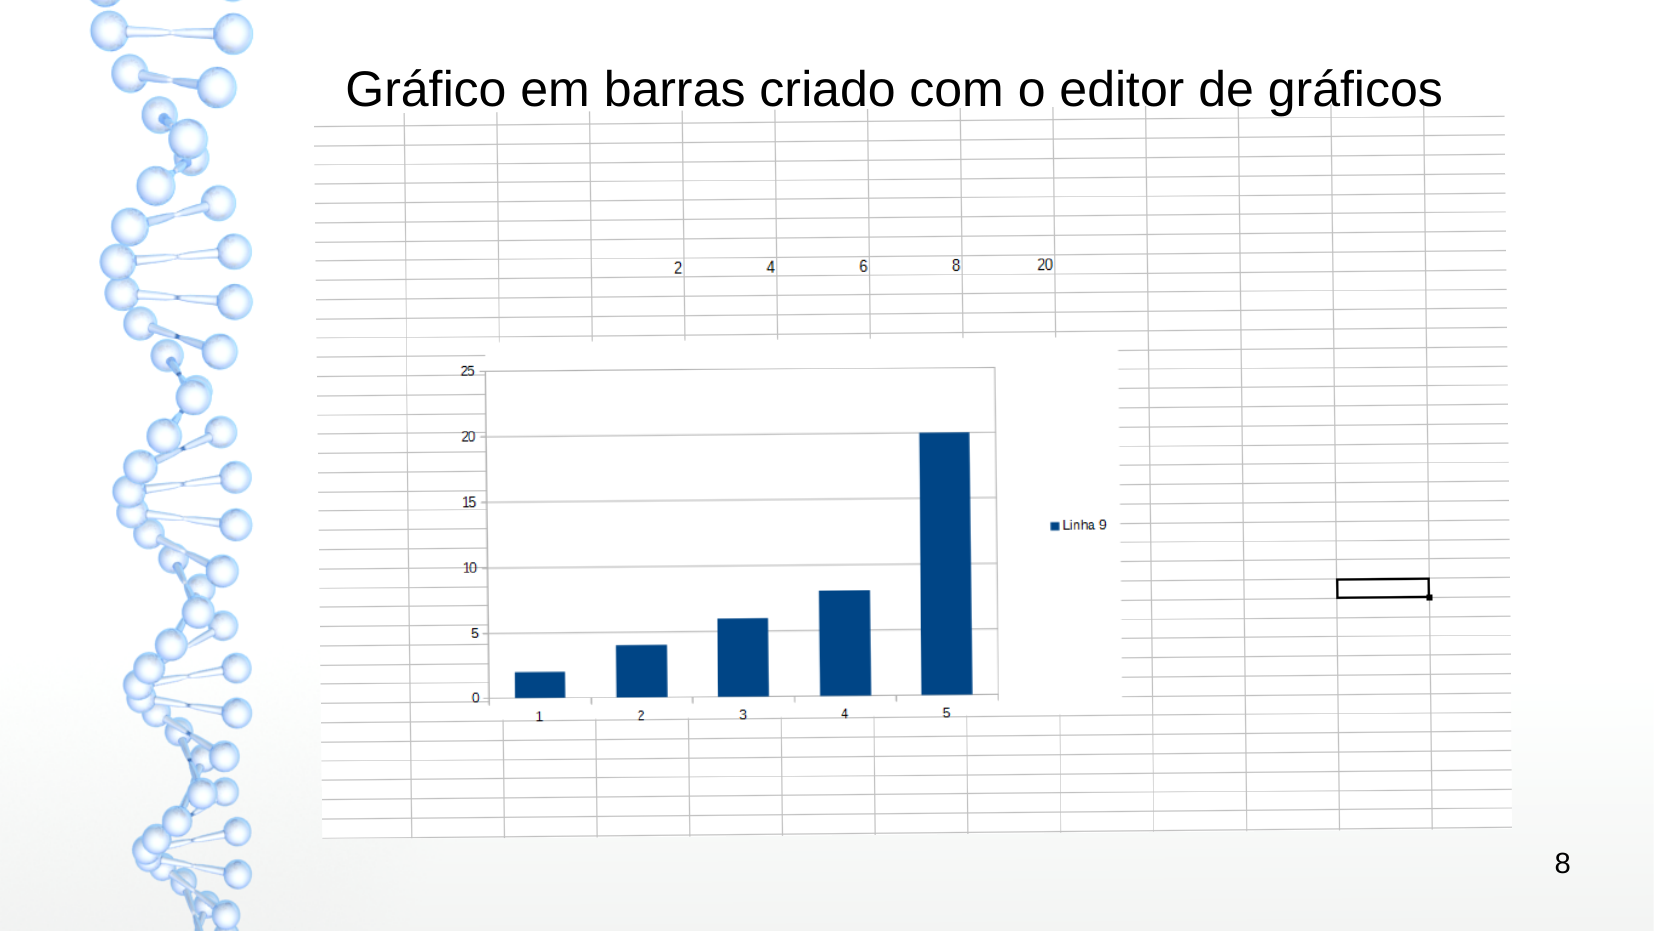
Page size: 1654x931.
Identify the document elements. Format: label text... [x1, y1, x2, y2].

text_box Gráfico em barras criado com o editor de gráficos [330, 53, 1512, 189]
picture [0, 0, 1654, 931]
